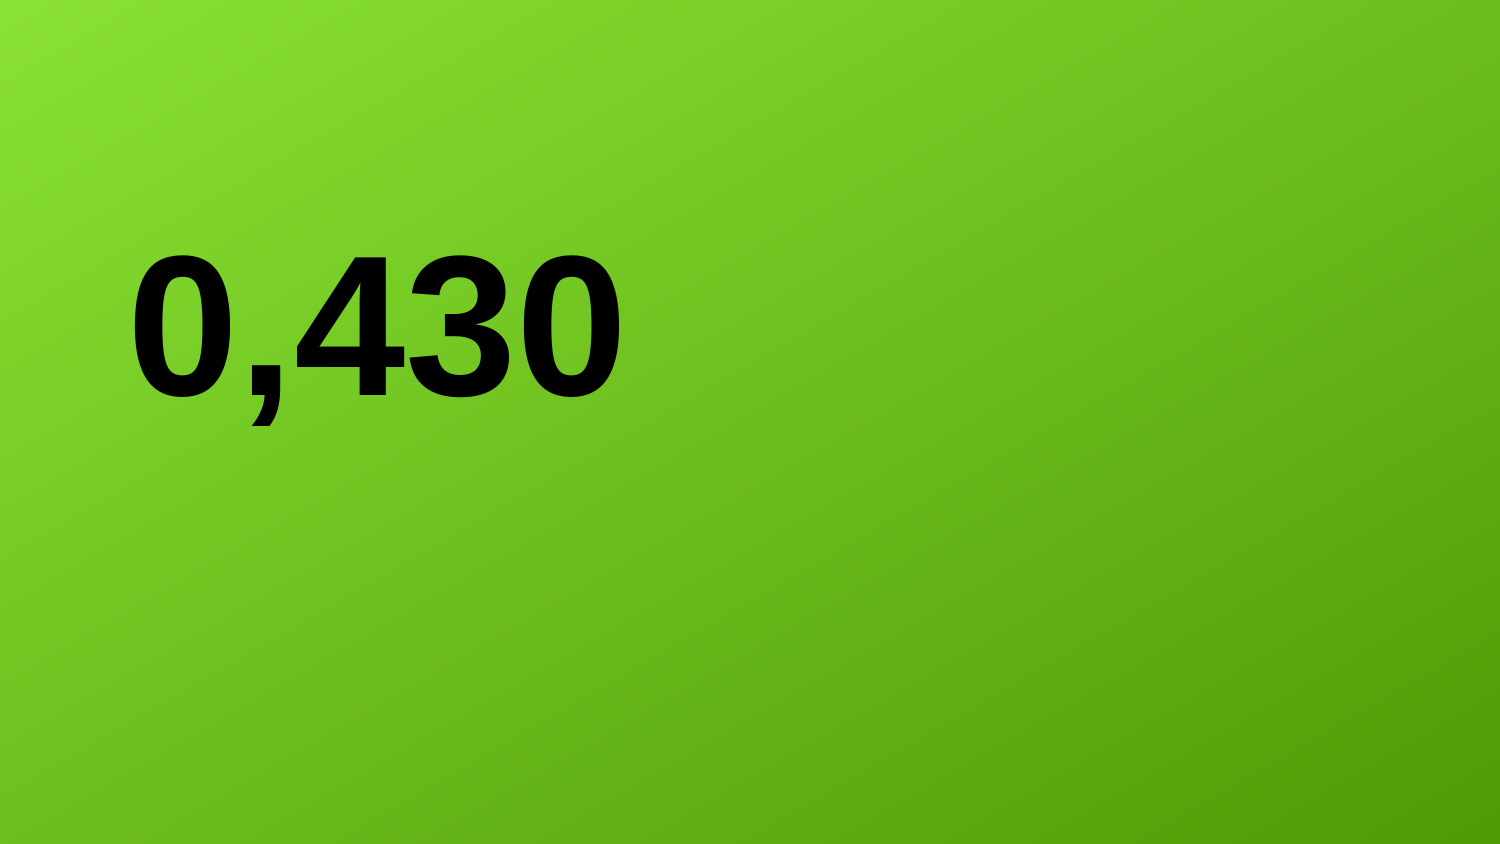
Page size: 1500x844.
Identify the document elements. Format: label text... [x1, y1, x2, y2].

title 0,430 [112, 259, 1388, 451]
